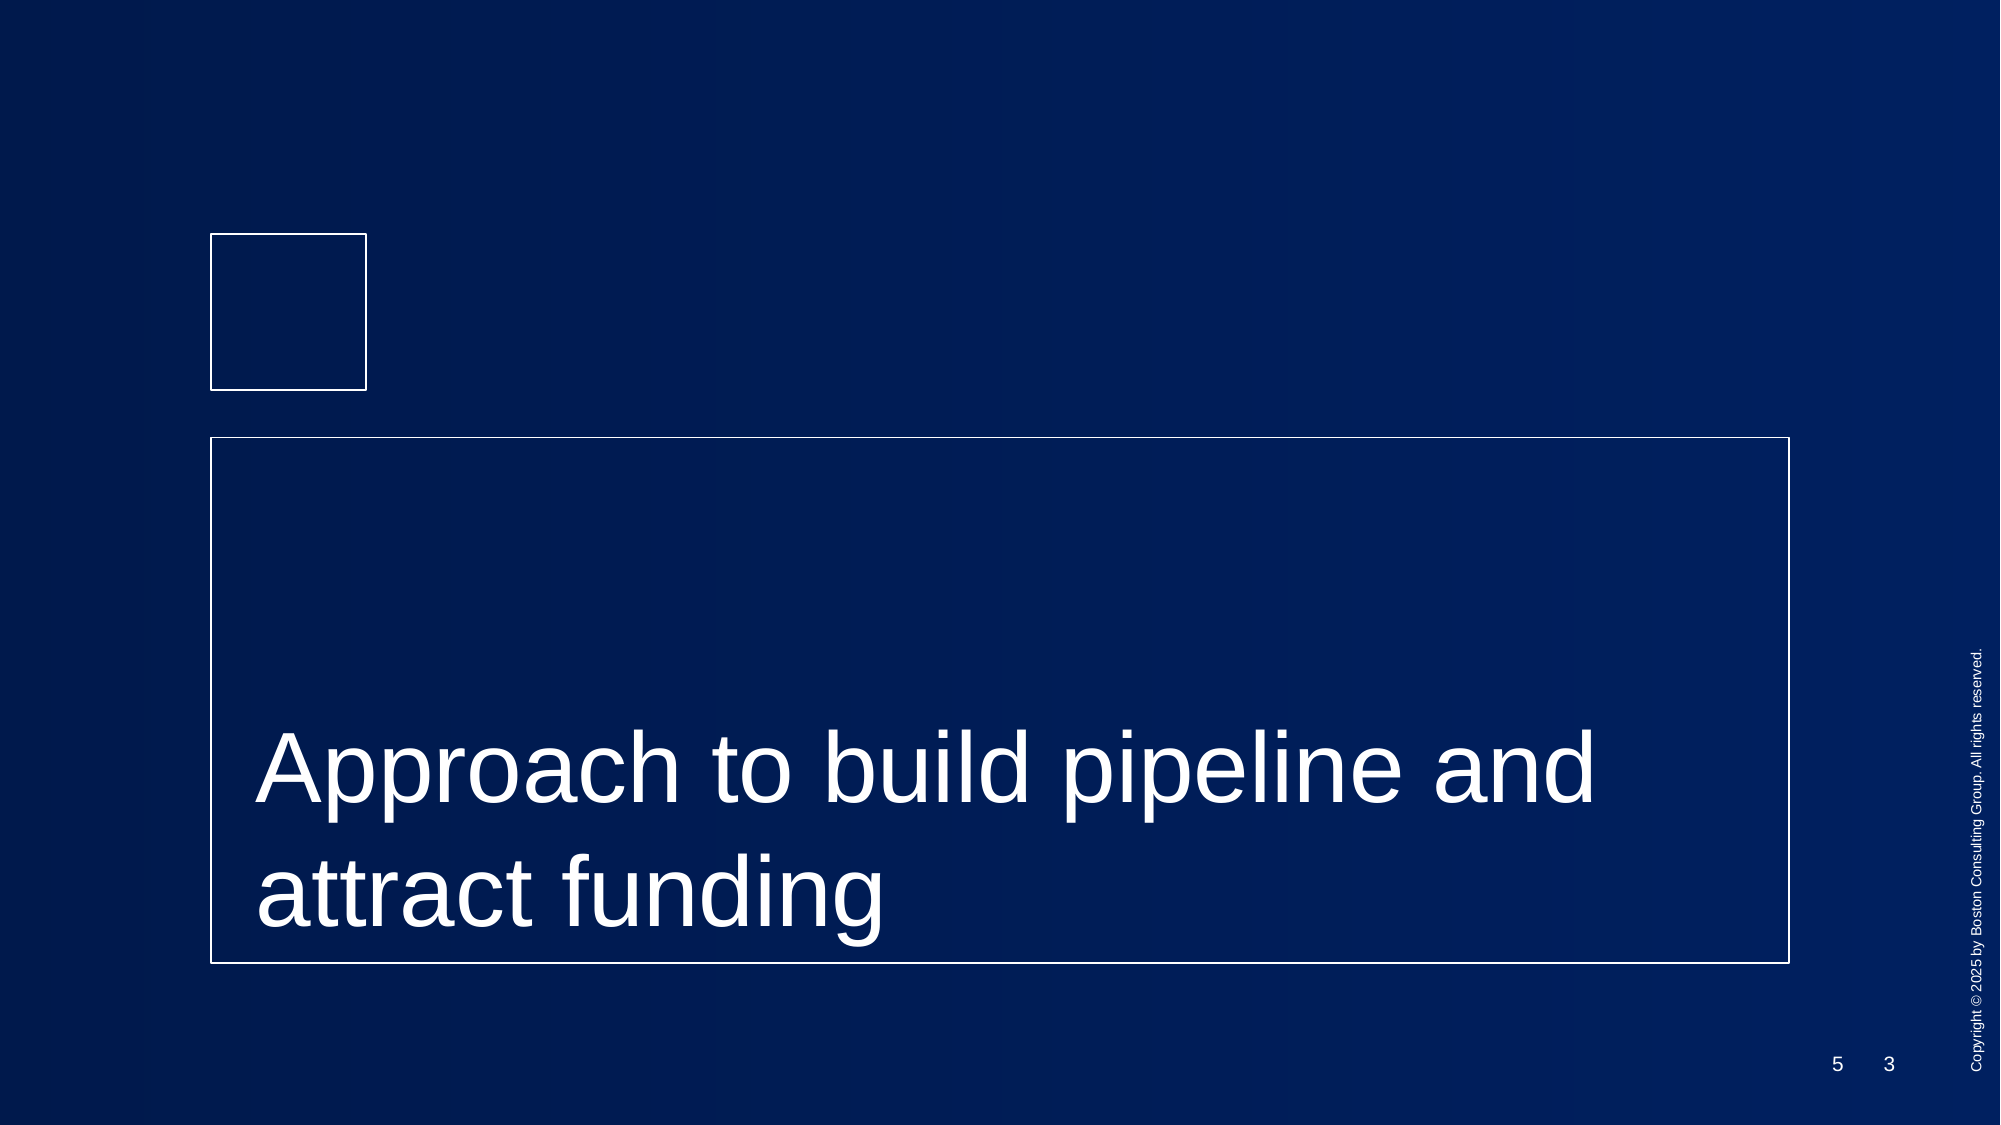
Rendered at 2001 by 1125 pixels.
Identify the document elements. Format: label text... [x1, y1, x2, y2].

text_box Approach to build pipeline and attract funding [210, 437, 1790, 963]
text_box 3 [1881, 1049, 1897, 1077]
